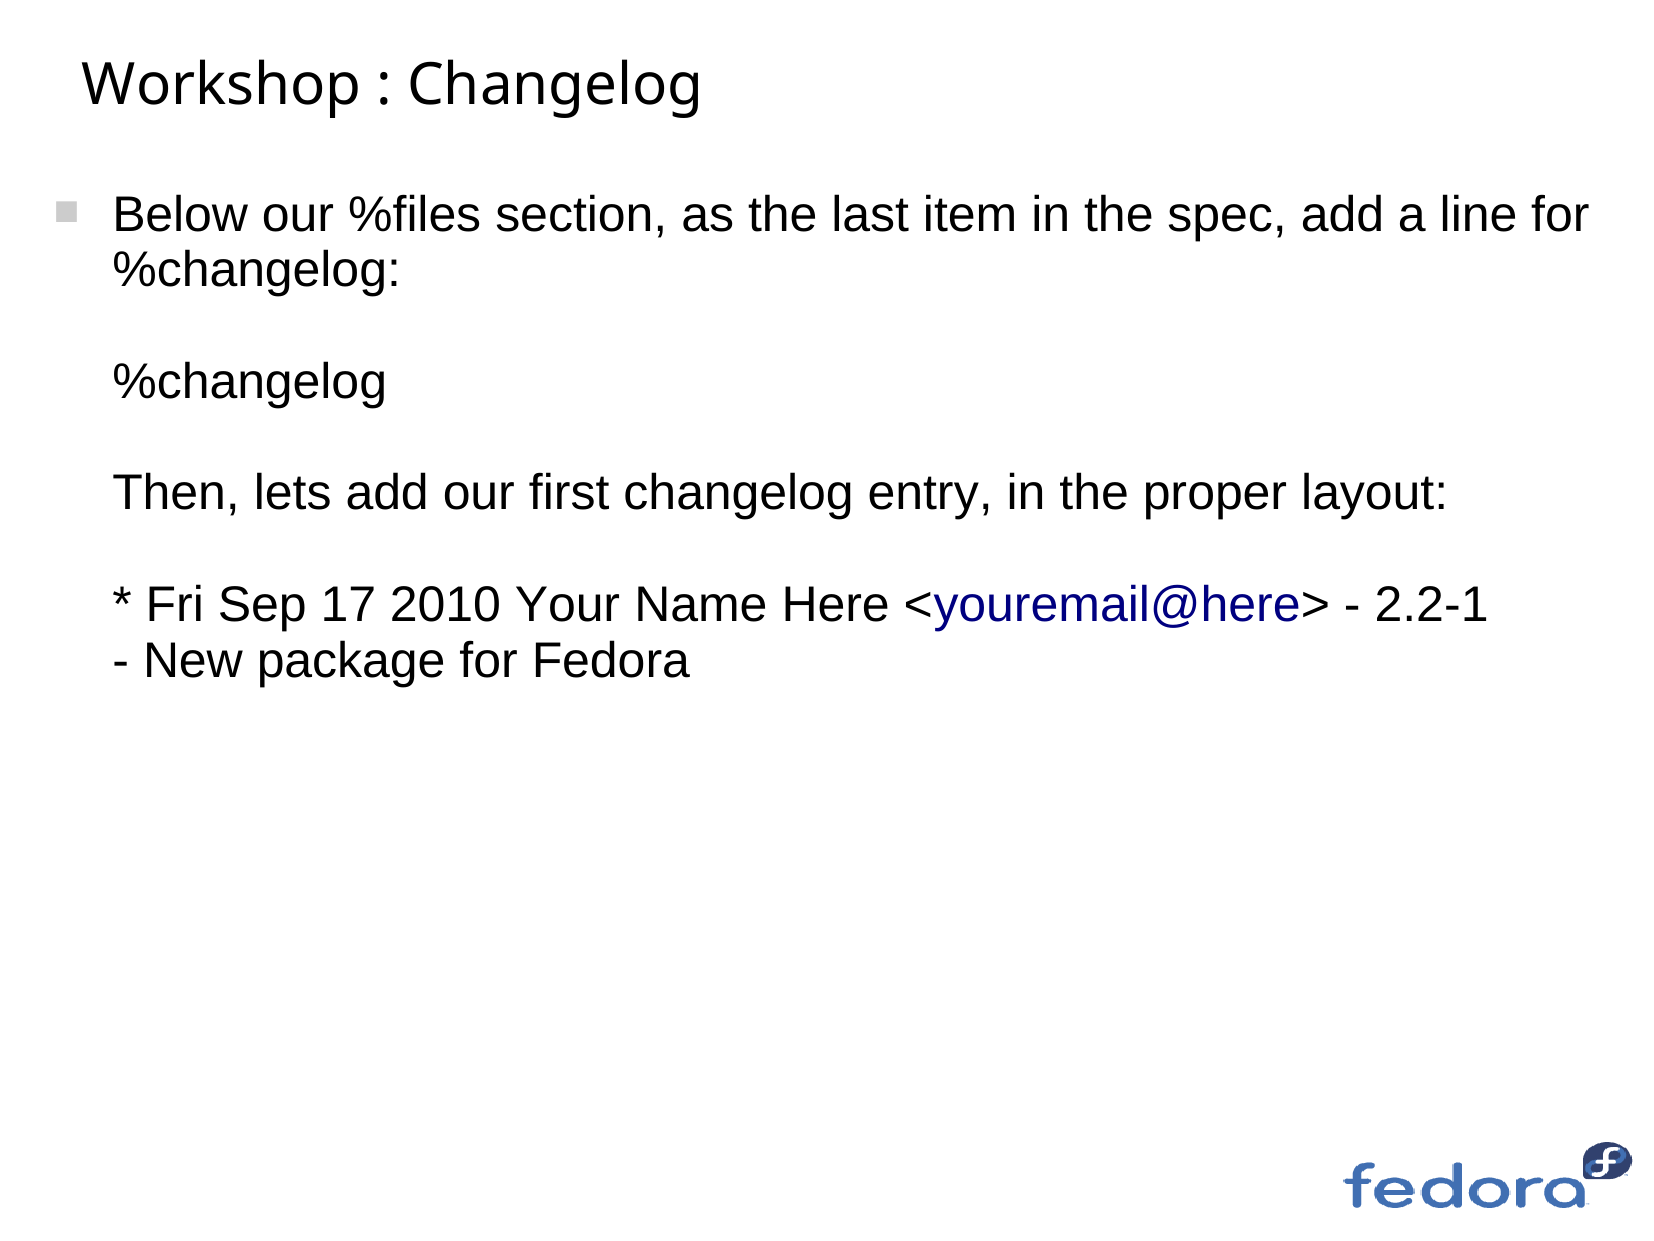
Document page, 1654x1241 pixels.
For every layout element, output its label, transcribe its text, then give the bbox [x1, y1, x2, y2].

title Workshop : Changelog [81, 23, 1513, 114]
list Below our %files section, as the last item in the spec, add a line for %changelog: %changelog Then, lets add our first changelog entry, in the proper layout: * Fri Sep 17 2010 Your Name Here <youremail@here> - 2.2-1 - New package for Fedora [0, 114, 1625, 1023]
picture [1332, 1124, 1651, 1227]
